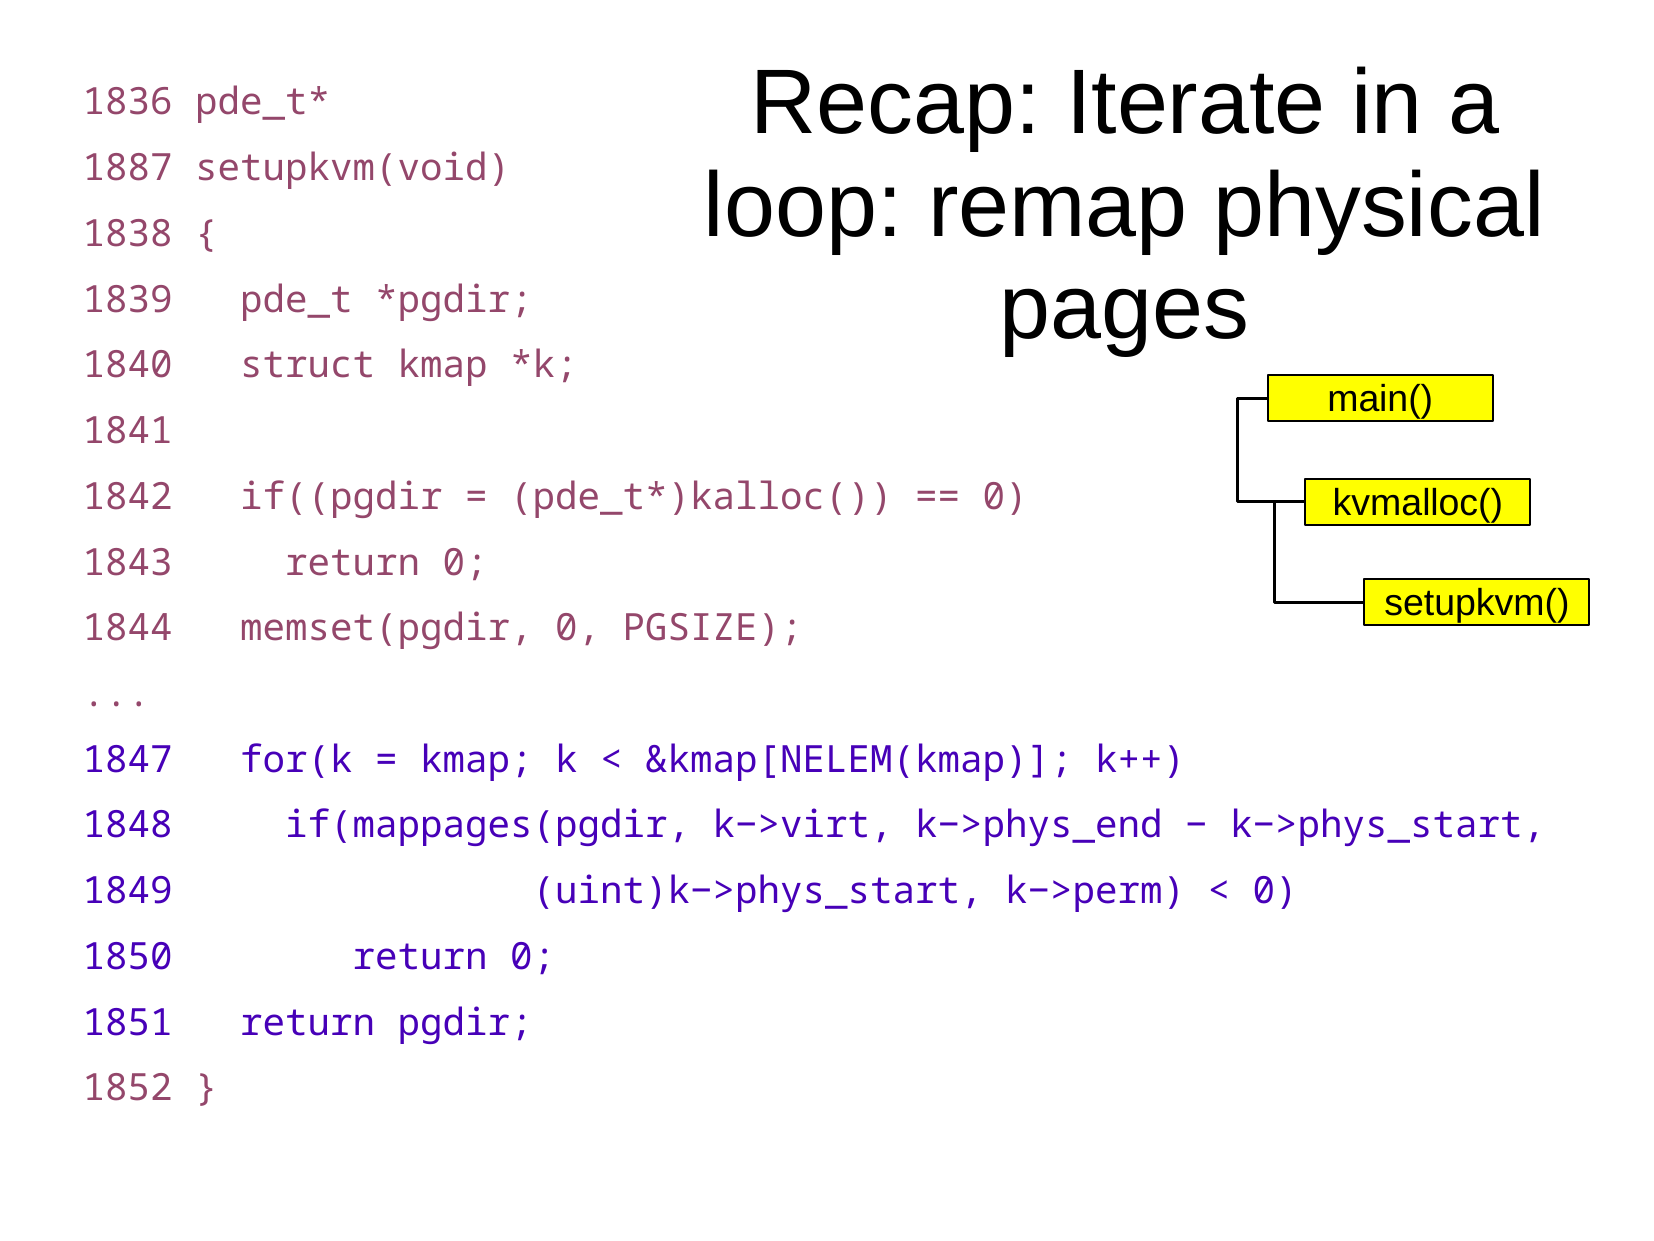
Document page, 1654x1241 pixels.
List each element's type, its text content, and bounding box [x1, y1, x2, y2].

list 1836 pde_t* 1887 setupkvm(void) 1838 { 1839 pde_t *pgdir; 1840 struct kmap *k; 1841 1842 if((pgdir = (pde_t*)kalloc()) == 0) 1843 return 0; 1844 memset(pgdir, 0, PGSIZE); ... 1847 for(k = kmap; k < &kmap[NELEM(kmap)]; k++) 1848 if(mappages(pgdir, k−>virt, k−>phys_end − k−>phys_start, 1849 (uint)k−>phys_start, k−>perm) < 0) 1850 return 0; 1851 return pgdir; 1852 } [82, 75, 1571, 1163]
text_box setupkvm() [1364, 579, 1590, 626]
text_box main() [1267, 375, 1493, 422]
text_box kvmalloc() [1305, 478, 1531, 526]
title Recap: Iterate in a loop: remap physical pages [675, 50, 1576, 359]
